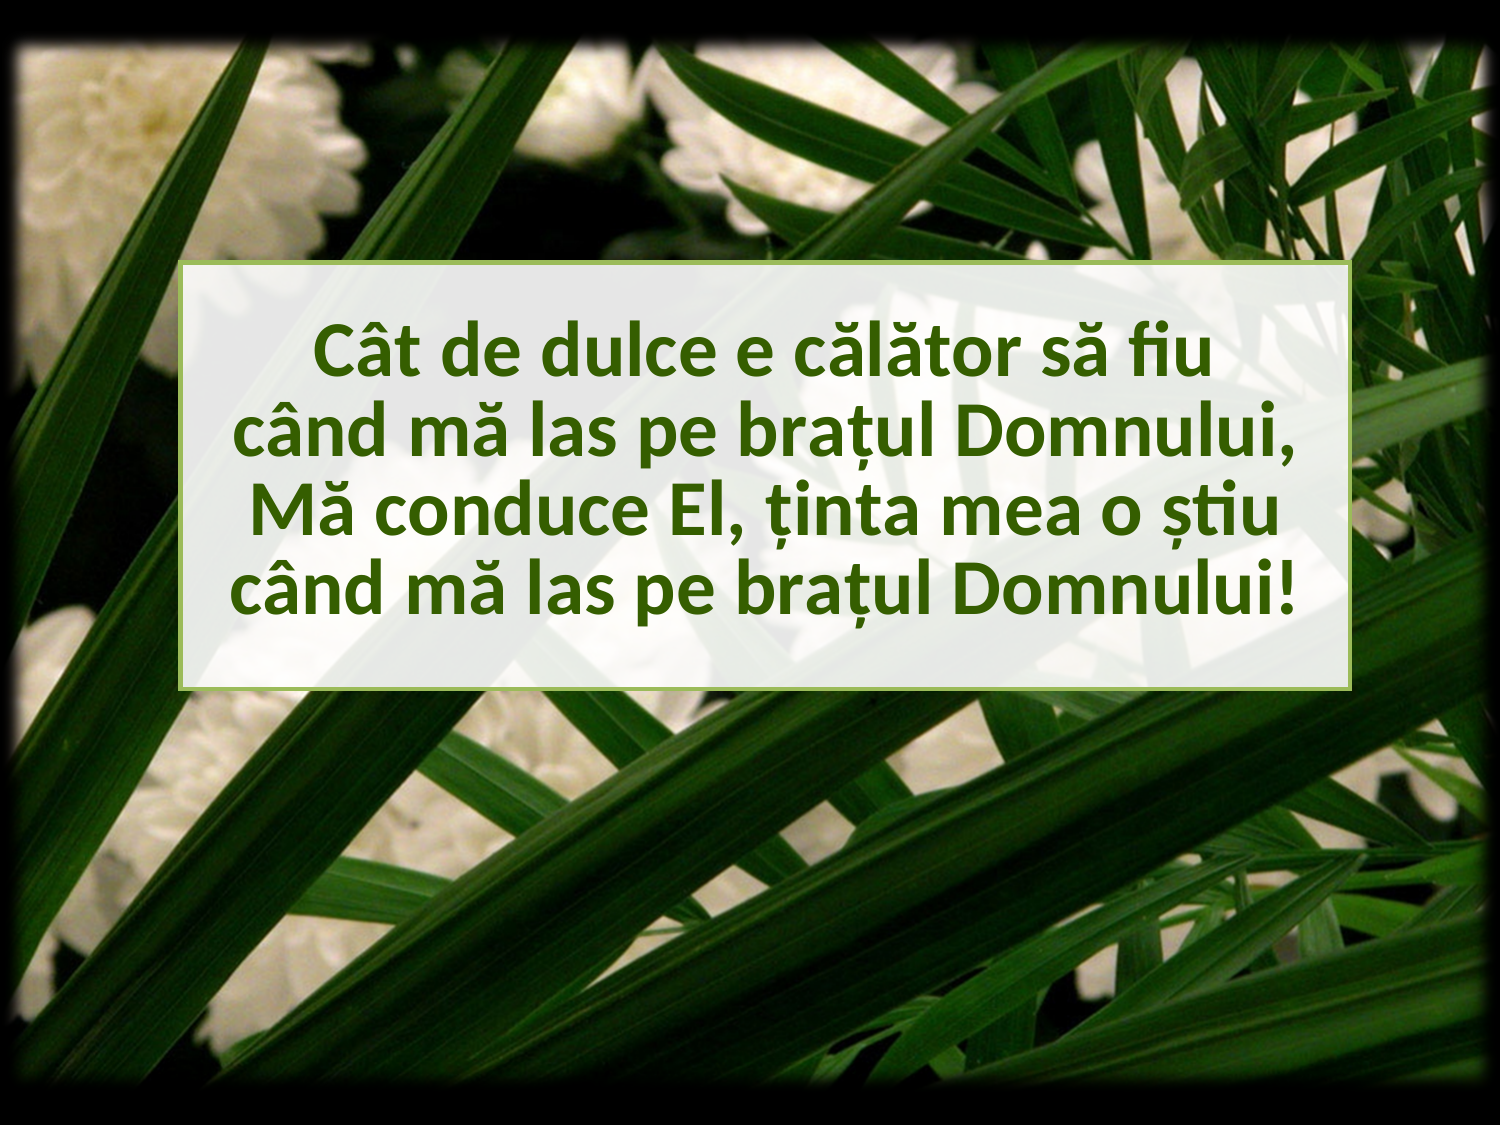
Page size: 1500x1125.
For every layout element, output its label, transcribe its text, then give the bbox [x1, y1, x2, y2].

picture [0, 29, 1500, 1096]
title Cât de dulce e călător să fiu când mă las pe brațul Domnului, Mă conduce El, ținta mea o știu când mă las pe brațul Domnului! [180, 262, 1351, 690]
